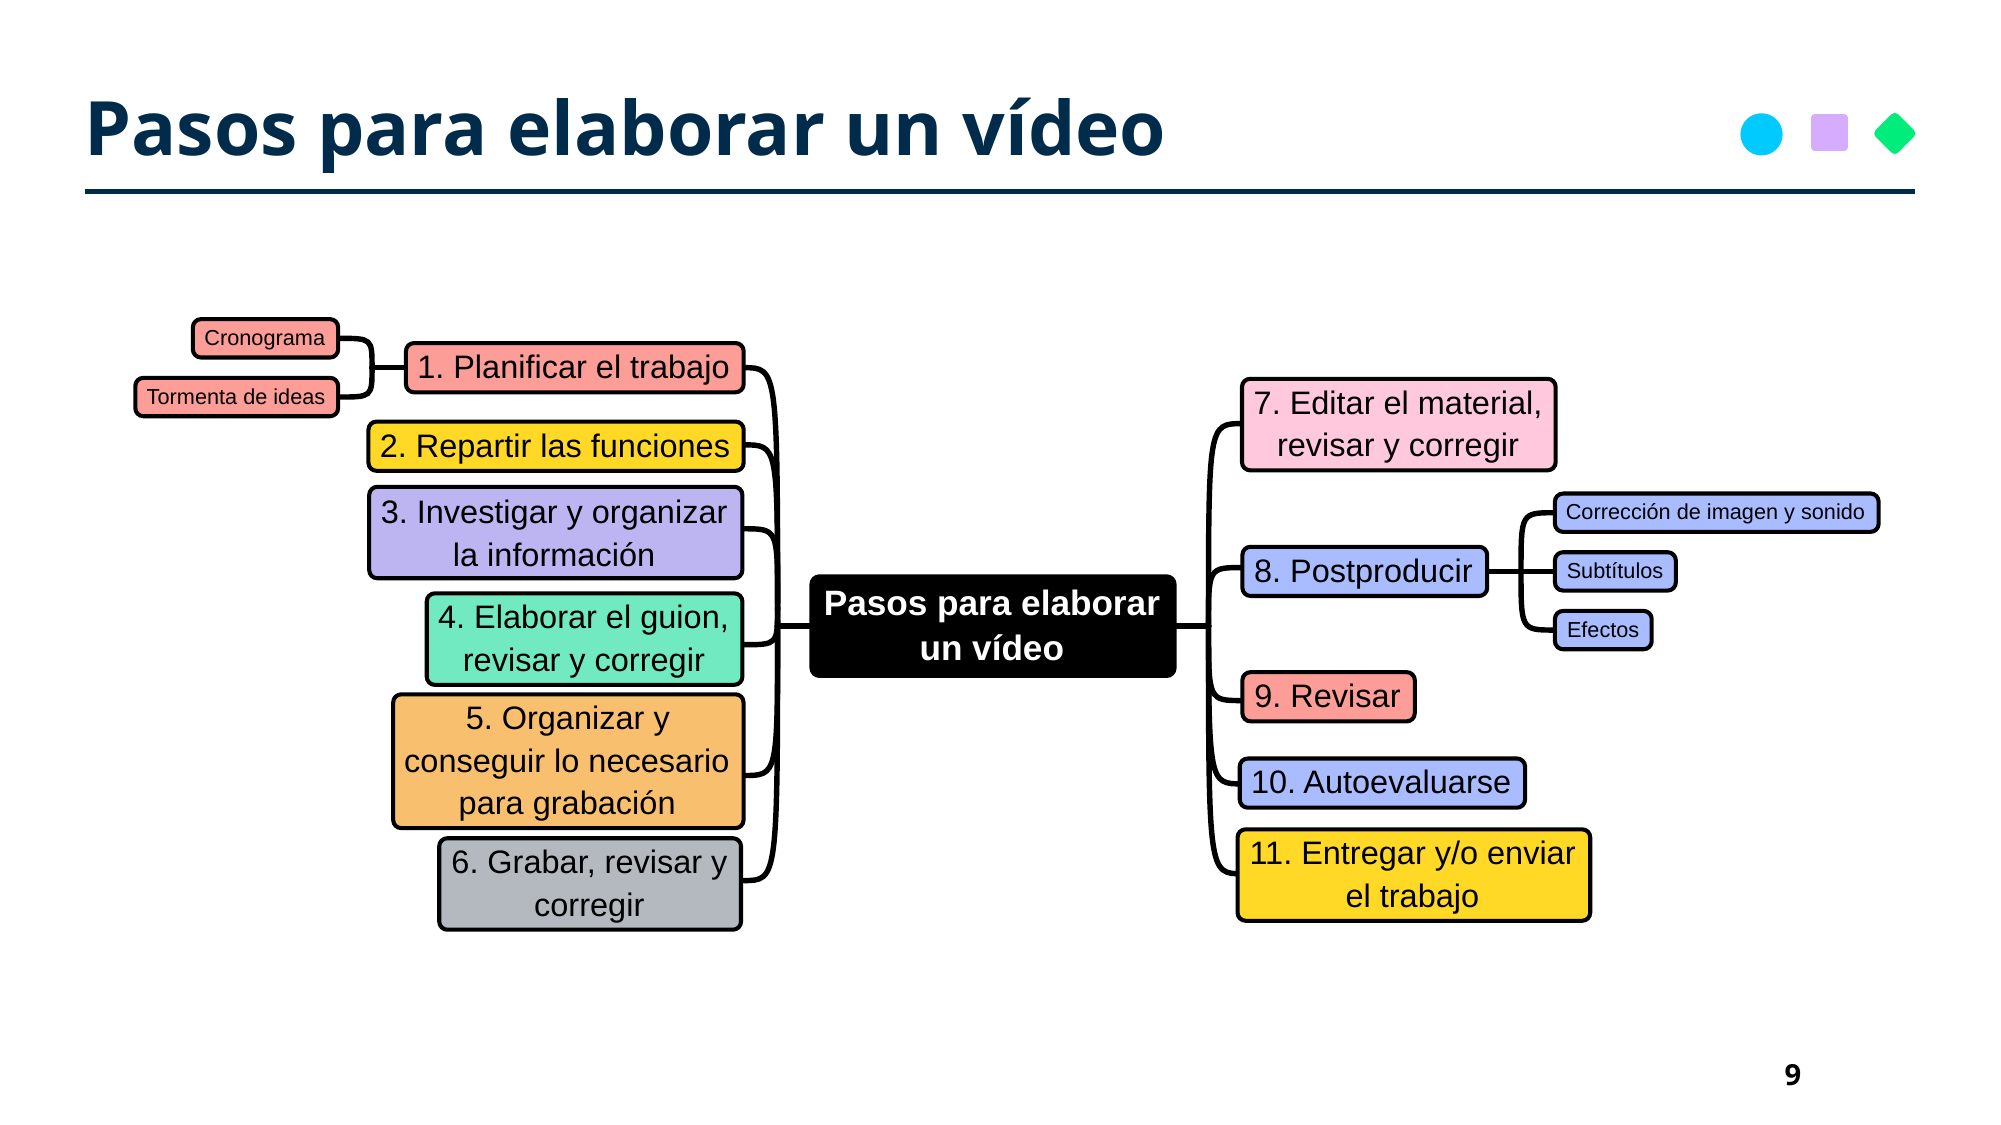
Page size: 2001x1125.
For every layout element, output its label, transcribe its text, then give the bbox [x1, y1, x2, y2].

picture [121, 305, 1893, 947]
title Pasos para elaborar un vídeo [84, 29, 1601, 178]
